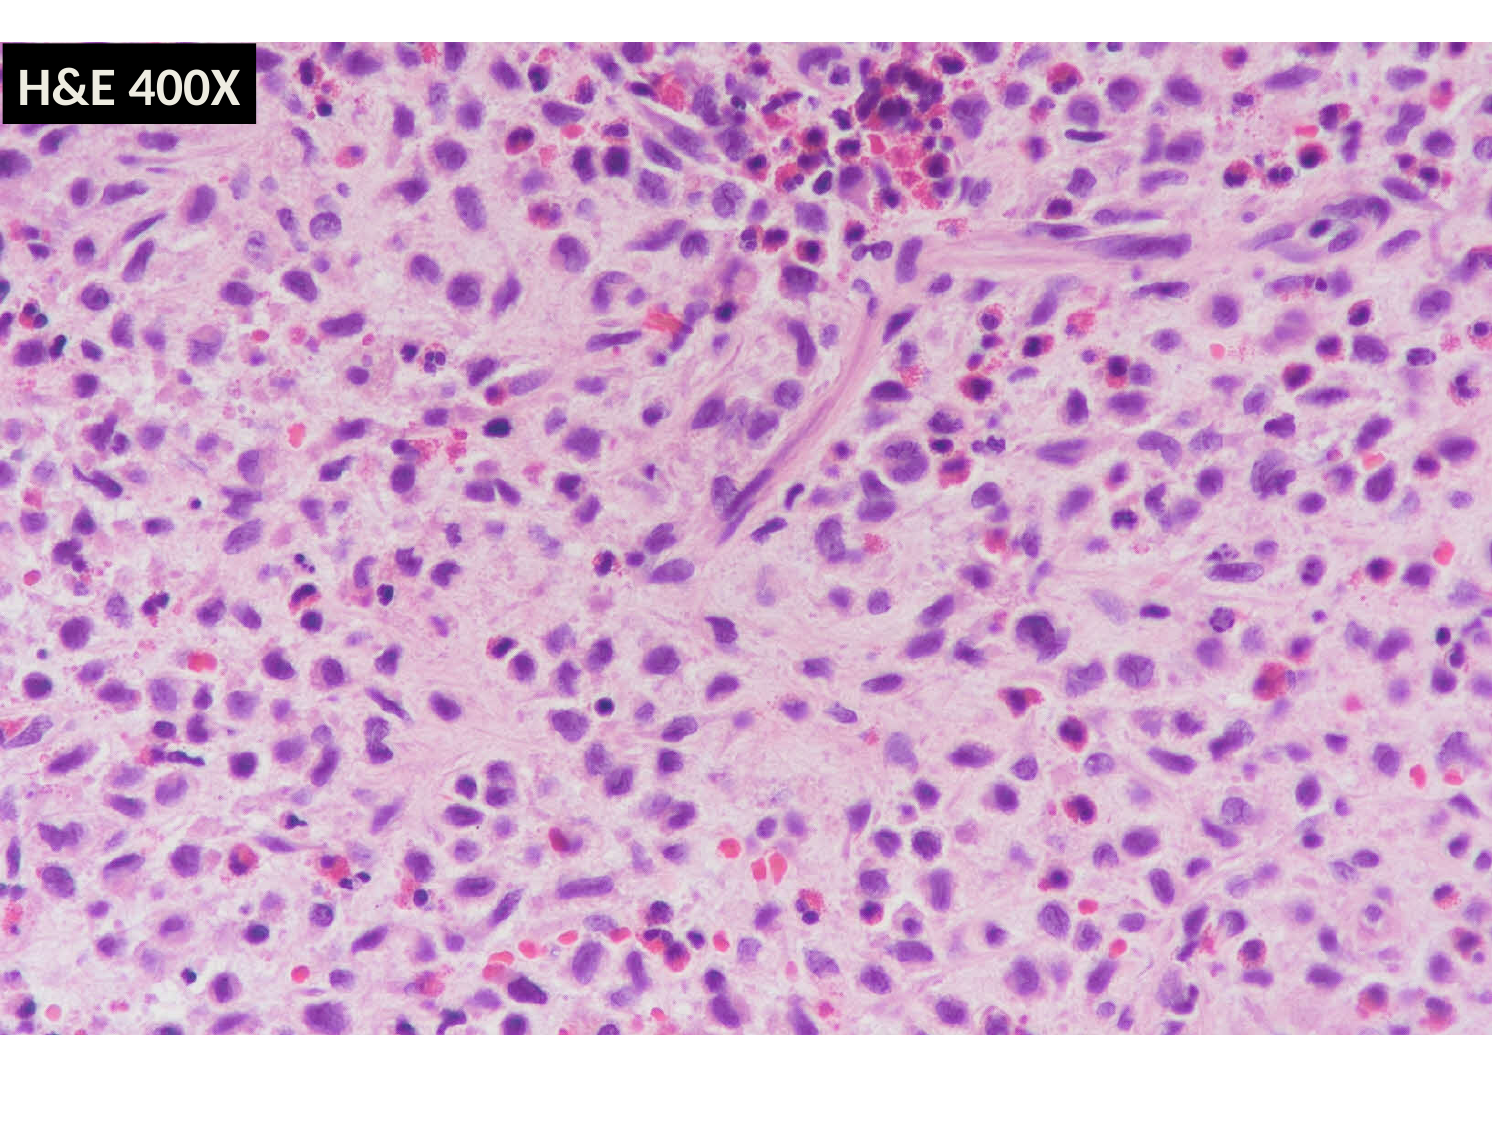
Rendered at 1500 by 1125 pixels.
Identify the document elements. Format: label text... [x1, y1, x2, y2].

picture [0, 42, 1492, 1035]
text_box H&E 400X [2, 43, 257, 124]
